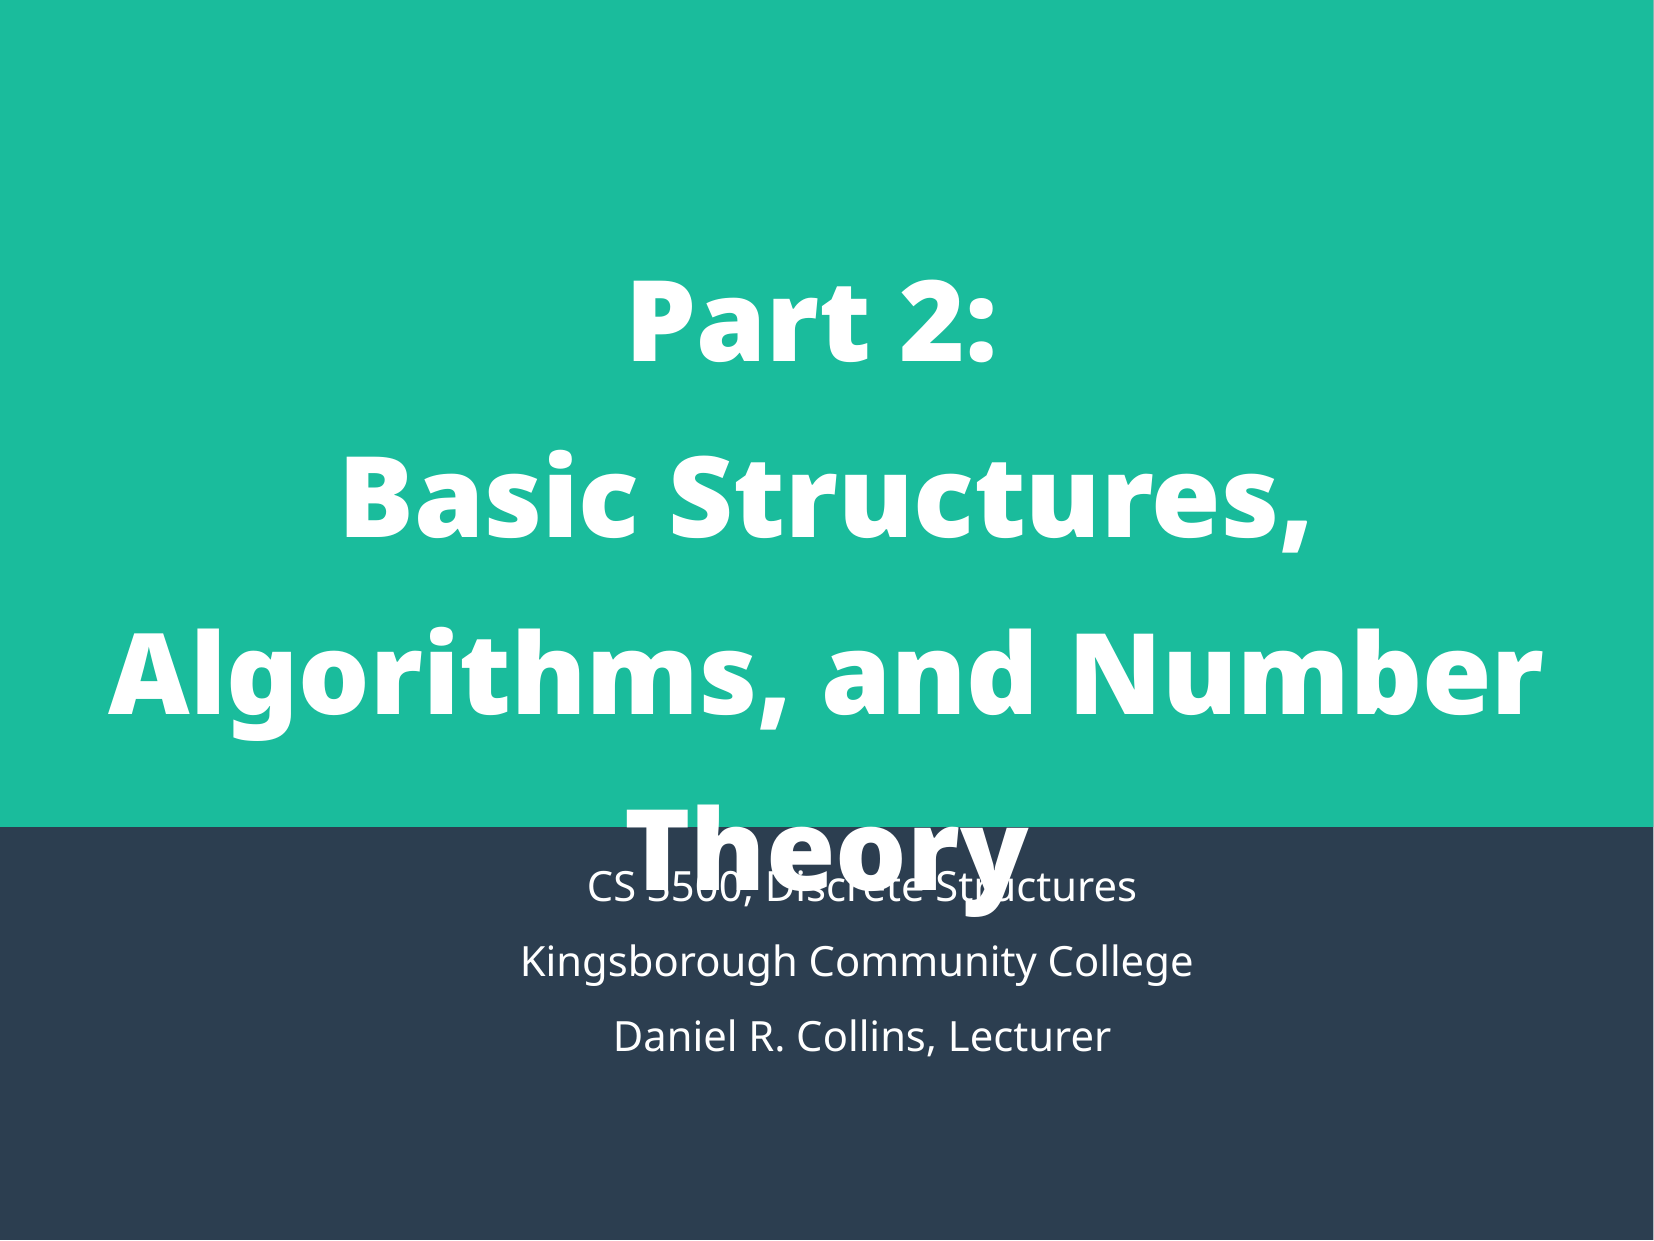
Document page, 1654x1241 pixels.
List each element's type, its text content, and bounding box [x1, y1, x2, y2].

title Part 2: Basic Structures, Algorithms, and Number Theory [59, 218, 1595, 769]
list CS 3500, Discrete Structures Kingsborough Community College Daniel R. Collins, Lecturer [59, 856, 1595, 1182]
